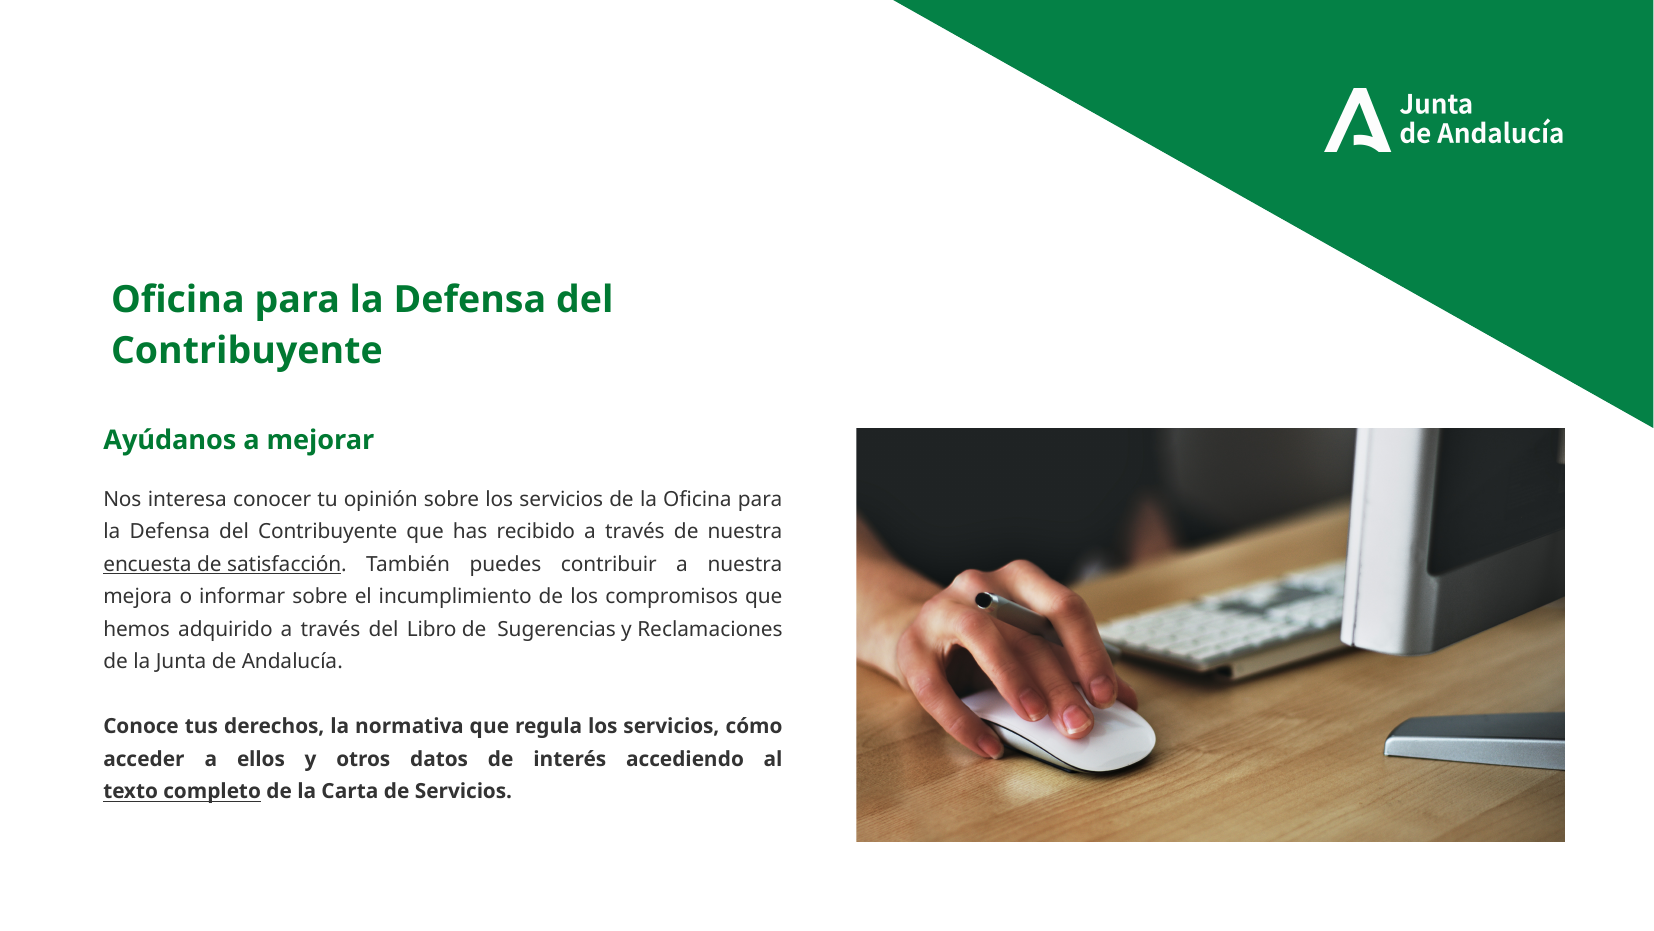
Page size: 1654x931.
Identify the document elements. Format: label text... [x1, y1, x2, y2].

text_box Ayúdanos a mejorar [88, 413, 798, 463]
picture [856, 428, 1565, 842]
picture [1324, 88, 1565, 152]
text_box Oficina para la Defensa del Contribuyente [96, 265, 806, 376]
text_box [893, 0, 1654, 429]
text_box Nos interesa conocer tu opinión sobre los servicios de la Oficina para la Defensa del Contribuyente que has recibido a través de nuestra encuesta de satisfacción. También puedes contribuir a nuestra mejora o informar sobre el incumplimiento de los compromisos que hemos adquirido a través del Libro de Sugerencias y Reclamaciones de la Junta de Andalucía. Conoce tus derechos, la normativa que regula los servicios, cómo acceder a ellos y otros datos de interés accediendo al texto completo de la Carta de Servicios. [88, 472, 798, 759]
